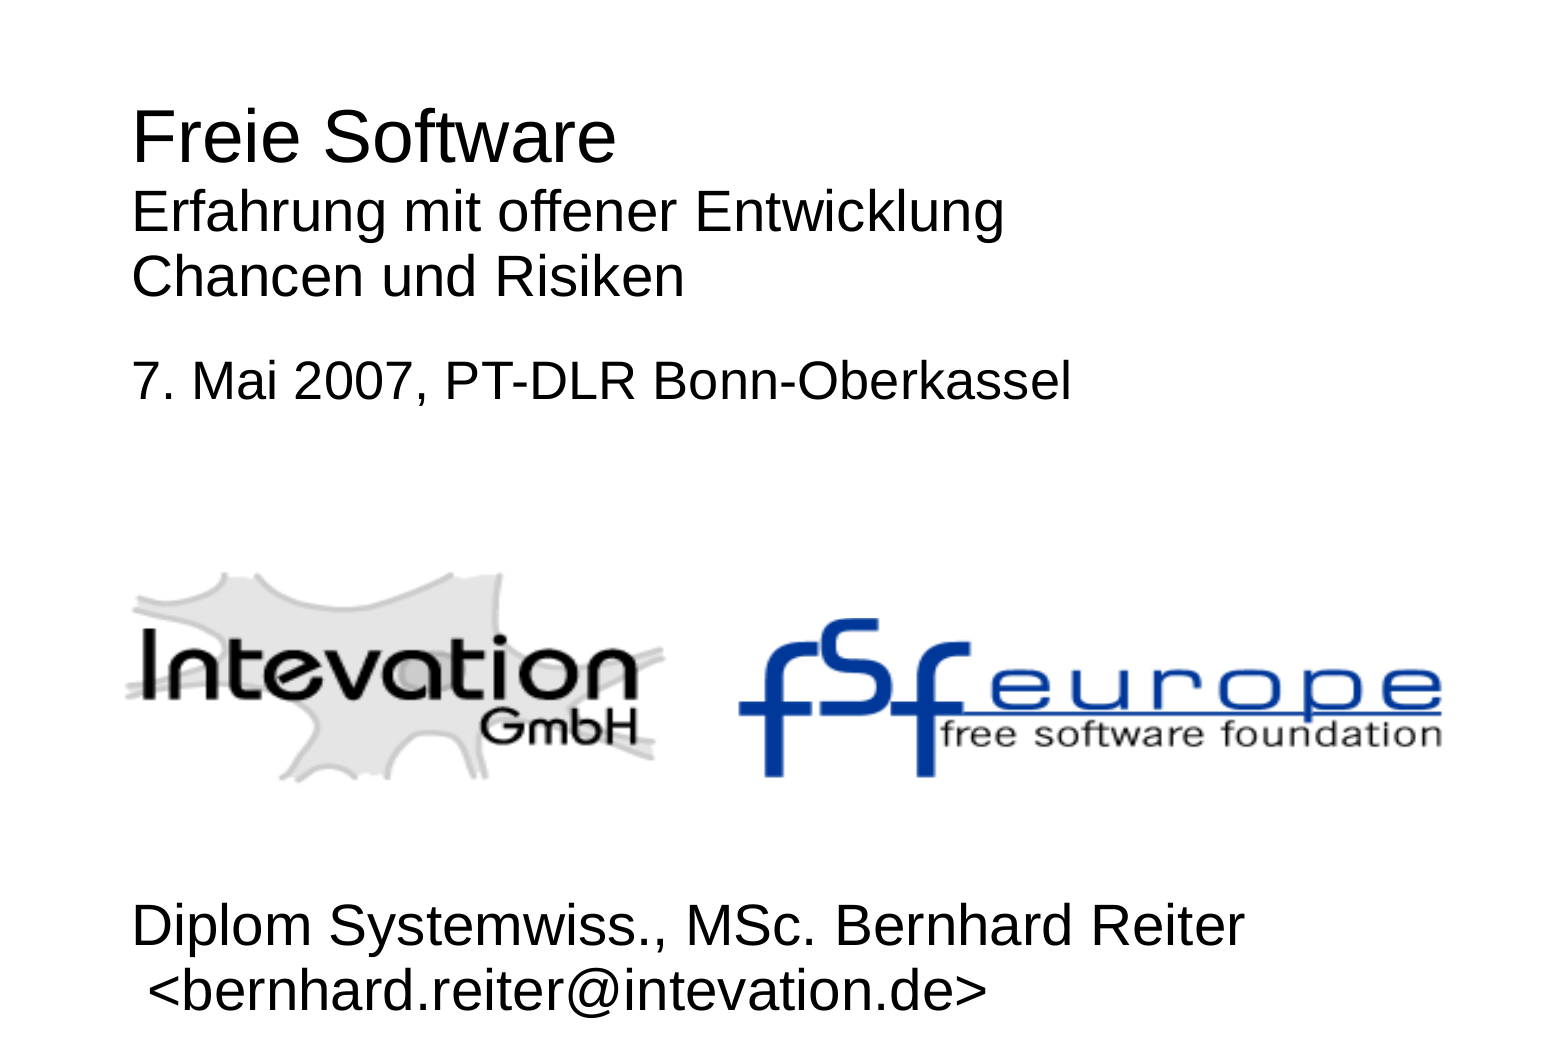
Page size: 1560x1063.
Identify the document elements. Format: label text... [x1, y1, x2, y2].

picture [116, 560, 679, 803]
picture [737, 618, 1454, 780]
text_box Diplom Systemwiss., MSc. Bernhard Reiter <bernhard.reiter@intevation.de> [116, 885, 1446, 1063]
text_box Freie Software Erfahrung mit offener Entwicklung Chancen und Risiken 7. Mai 2007, PT-DLR Bonn-Oberkassel [116, 87, 1447, 543]
